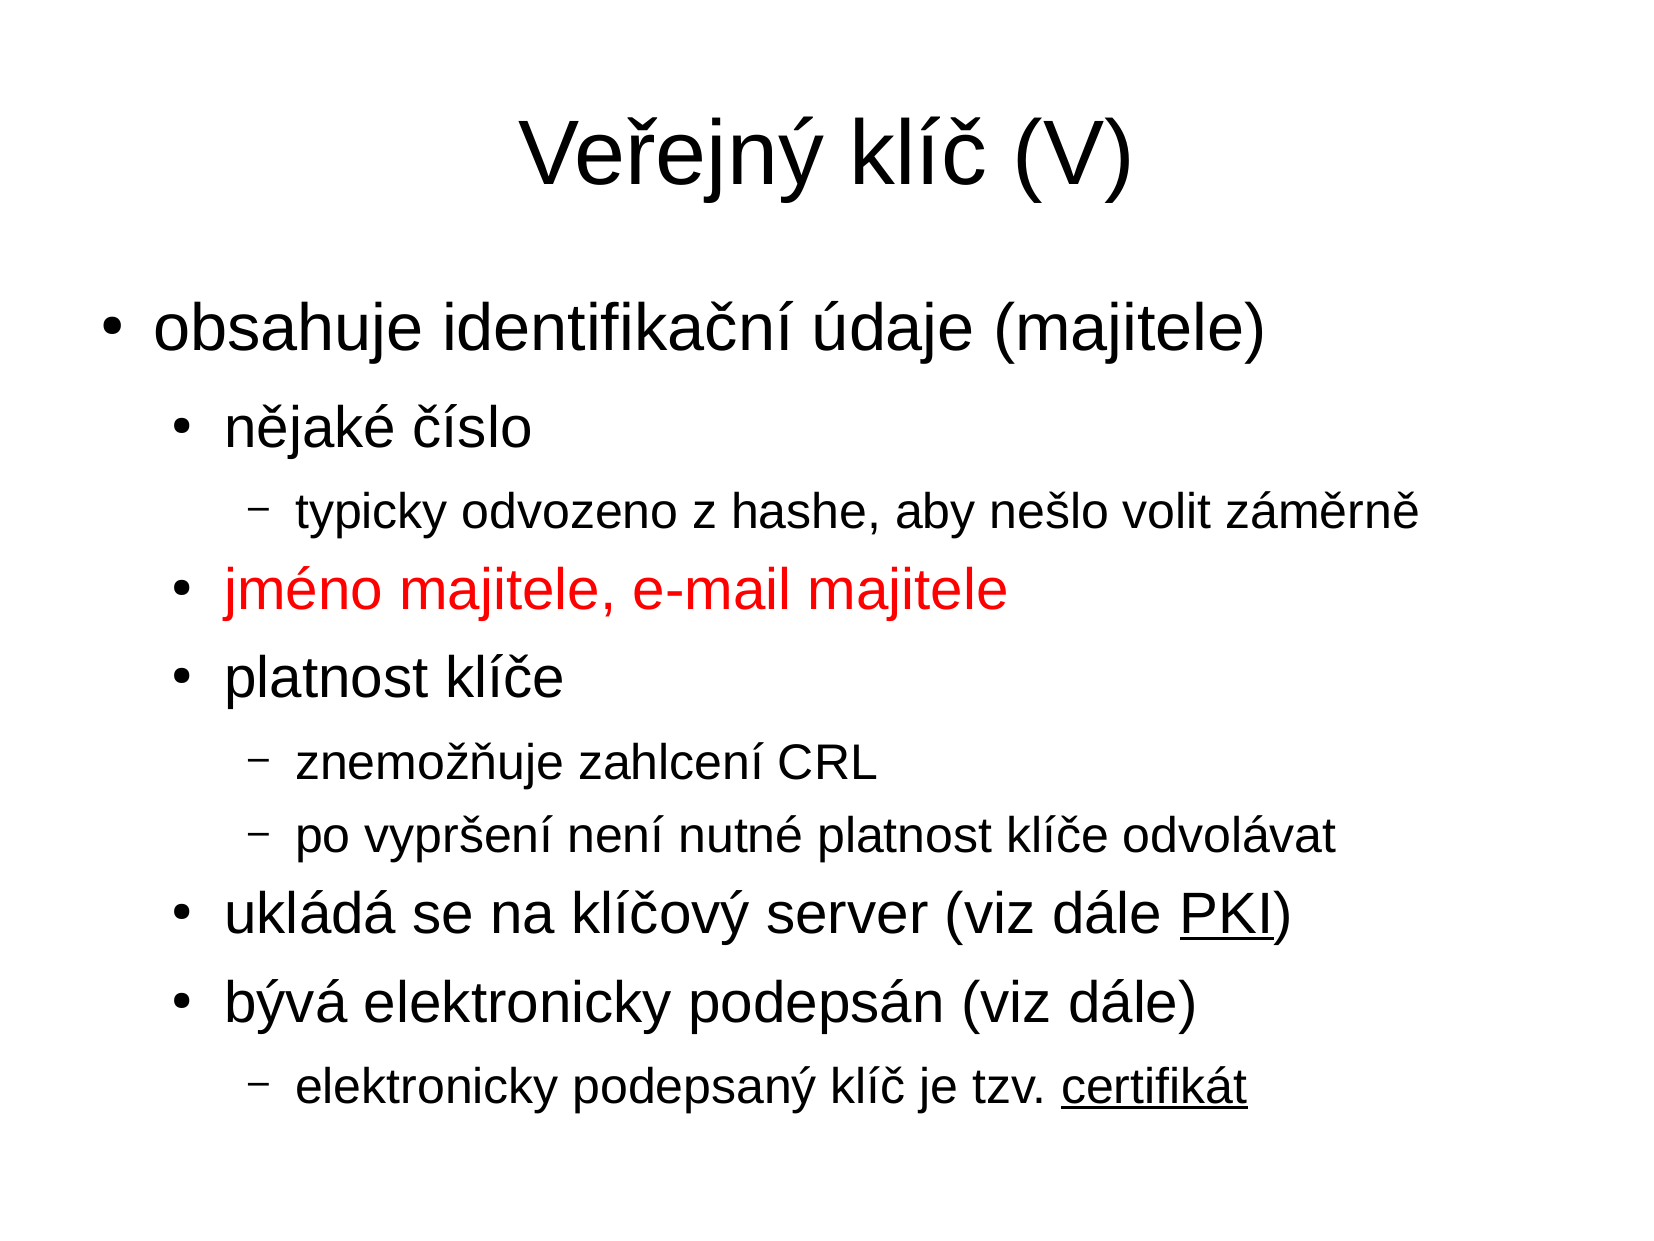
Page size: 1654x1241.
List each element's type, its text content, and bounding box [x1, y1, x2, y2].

title Veřejný klíč (V) [82, 49, 1571, 257]
list obsahuje identifikační údaje (majitele) nějaké číslo typicky odvozeno z hashe, aby nešlo volit záměrně jméno majitele, e-mail majitele platnost klíče znemožňuje zahlcení CRL po vypršení není nutné platnost klíče odvolávat ukládá se na klíčový server (viz dále PKI) bývá elektronicky podepsán (viz dále) elektronicky podepsaný klíč je tzv. certifikát [82, 290, 1571, 1114]
